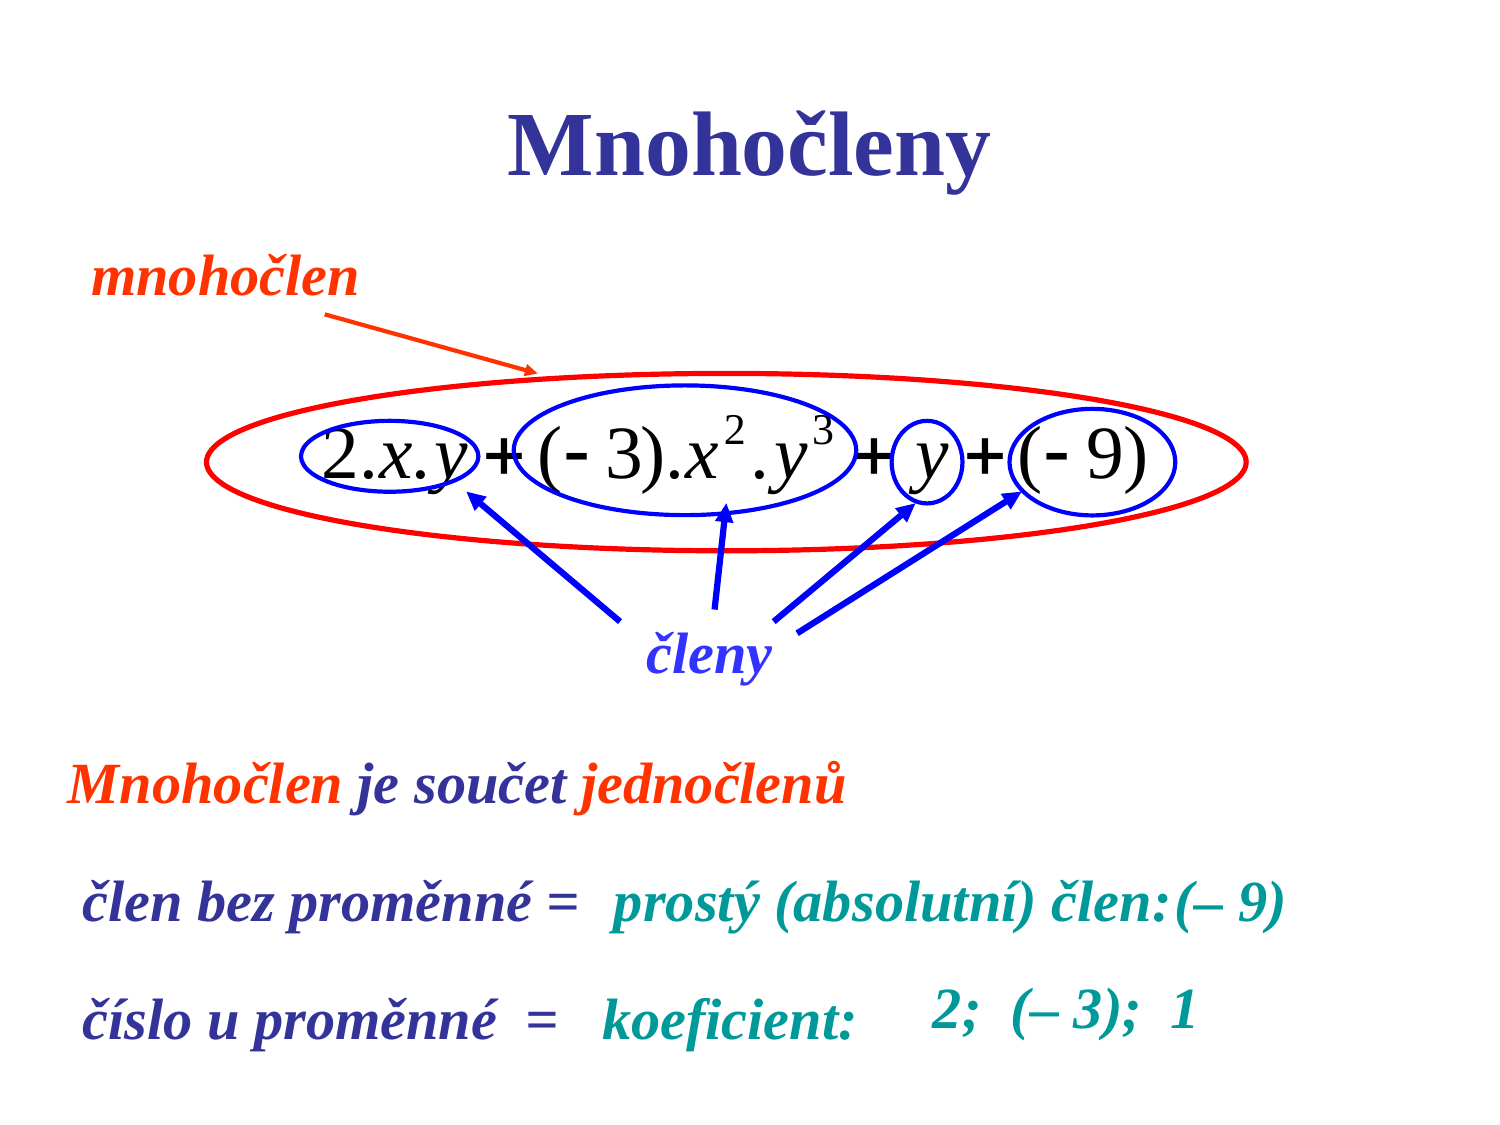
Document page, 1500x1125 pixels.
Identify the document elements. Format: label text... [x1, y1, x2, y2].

text_box mnohočlen [76, 219, 739, 325]
text_box 2; (– 3); 1 [903, 952, 1258, 1058]
text_box prostý (absolutní) člen: [584, 846, 1145, 951]
text_box číslo u proměnné = [53, 964, 572, 1069]
text_box koeficient: [572, 964, 928, 1069]
text_box [206, 373, 1247, 551]
text_box Mnohočleny [75, 45, 1426, 233]
text_box (– 9) [1145, 846, 1500, 951]
text_box člen bez proměnné = [53, 846, 584, 951]
chart [310, 397, 367, 408]
text_box členy [631, 597, 928, 703]
text_box Mnohočlen je součet jednočlenů [53, 727, 1424, 833]
chart [1086, 397, 1165, 414]
